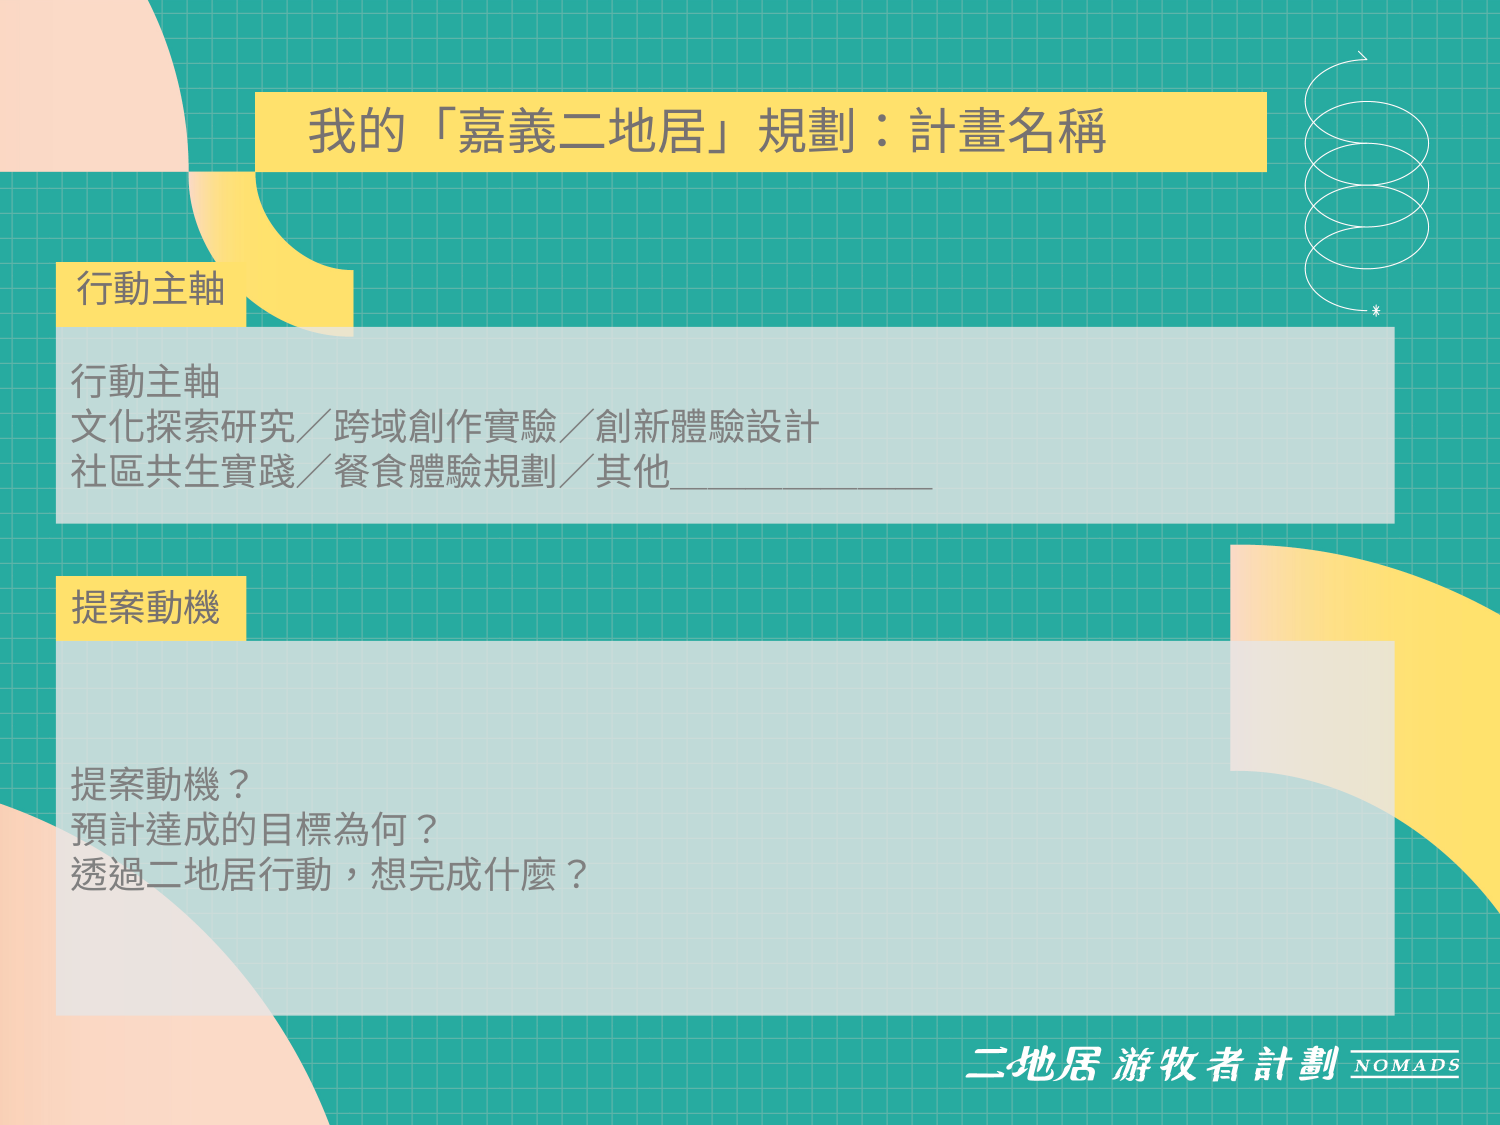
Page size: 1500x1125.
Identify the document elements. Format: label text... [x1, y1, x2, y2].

picture [0, 0, 1500, 1125]
text_box 我的「嘉義二地居」規劃：計畫名稱 [255, 92, 1267, 173]
text_box 行動主軸 [55, 262, 247, 327]
text_box 行動主軸 文化探索研究／跨域創作實驗／創新體驗設計 社區共生實踐／餐食體驗規劃／其他＿＿＿＿＿＿＿ [55, 326, 1395, 524]
text_box 提案動機 [55, 576, 247, 640]
text_box 提案動機？ 預計達成的目標為何？ 透過二地居行動，想完成什麼？ [55, 640, 1395, 1016]
